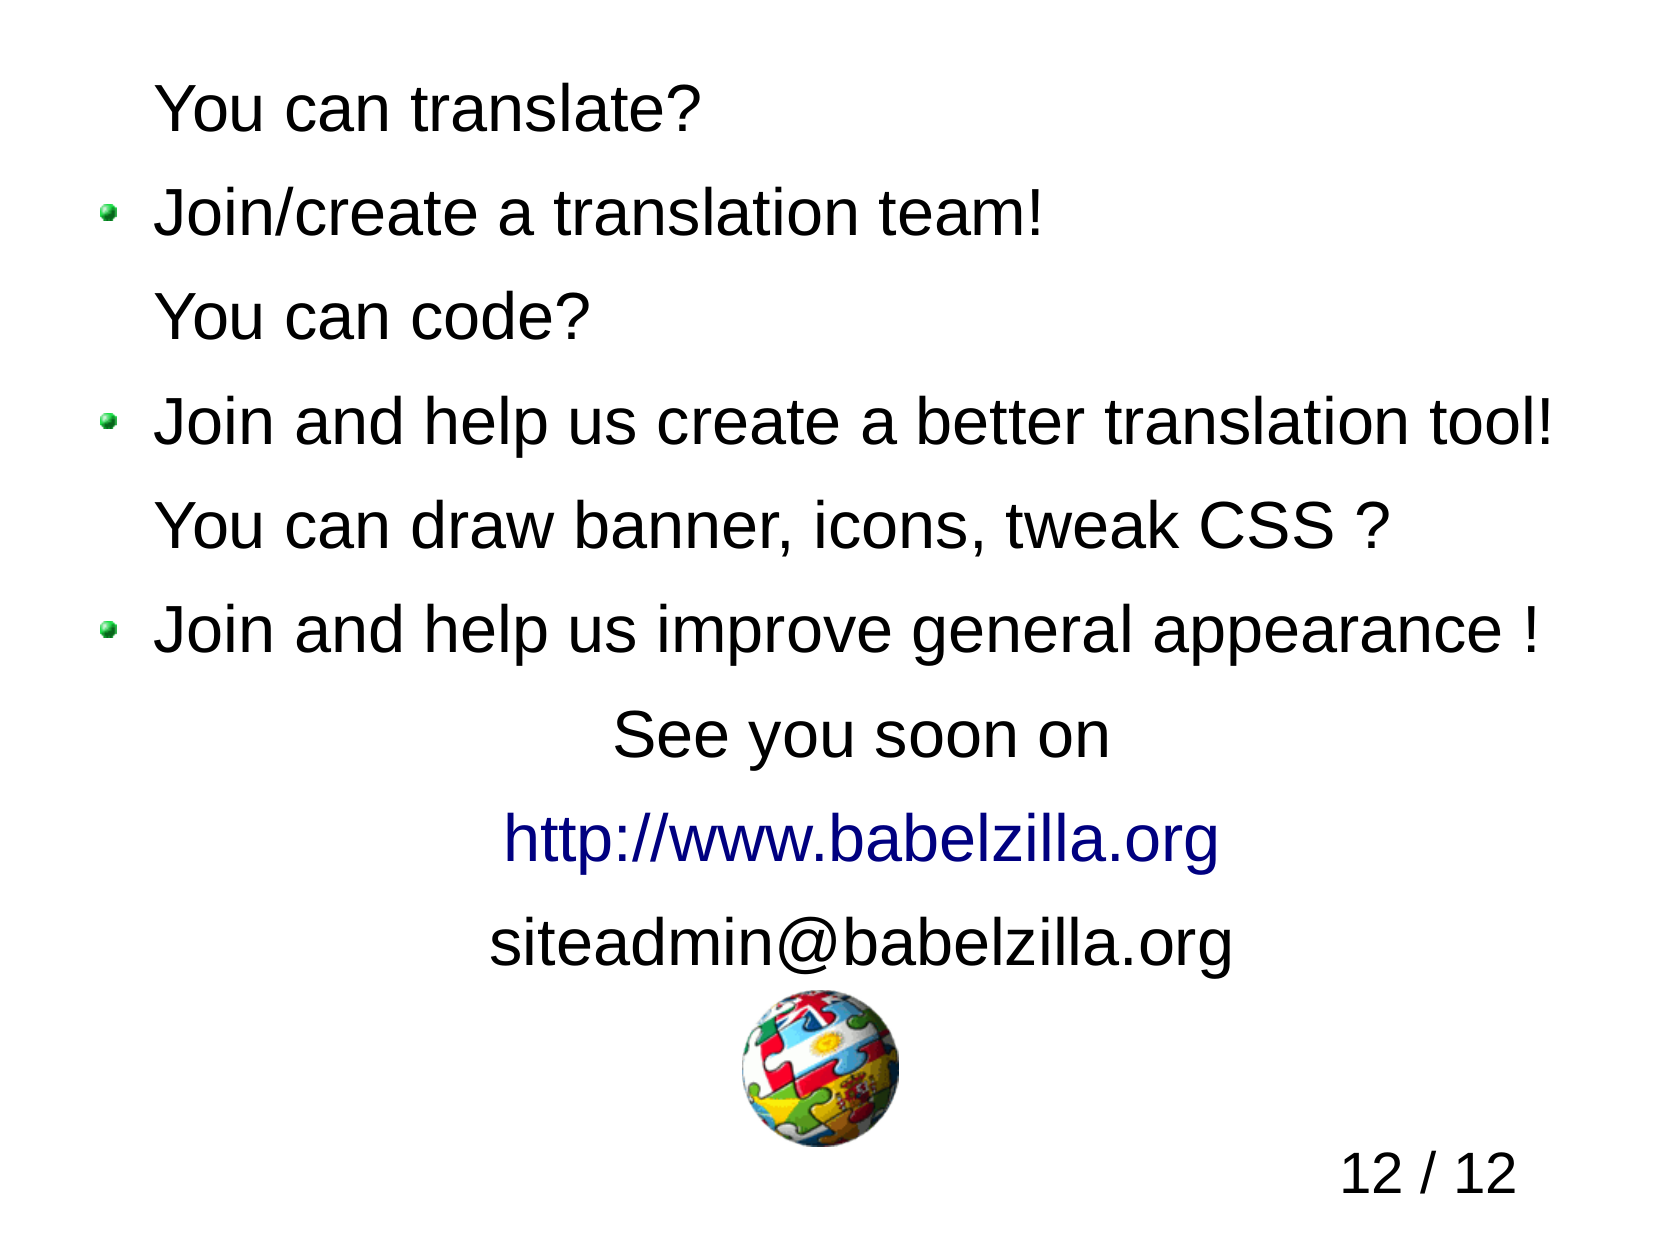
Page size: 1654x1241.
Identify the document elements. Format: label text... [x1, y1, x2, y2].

text_box <numéro> / 12 [1298, 1133, 1654, 1241]
list You can translate? Join/create a translation team! You can code? Join and help us create a better translation tool! You can draw banner, icons, tweak CSS ? Join and help us improve general appearance ! See you soon on http://www.babelzilla.org siteadmin@babelzilla.org [82, 70, 1571, 1109]
picture [742, 990, 899, 1147]
